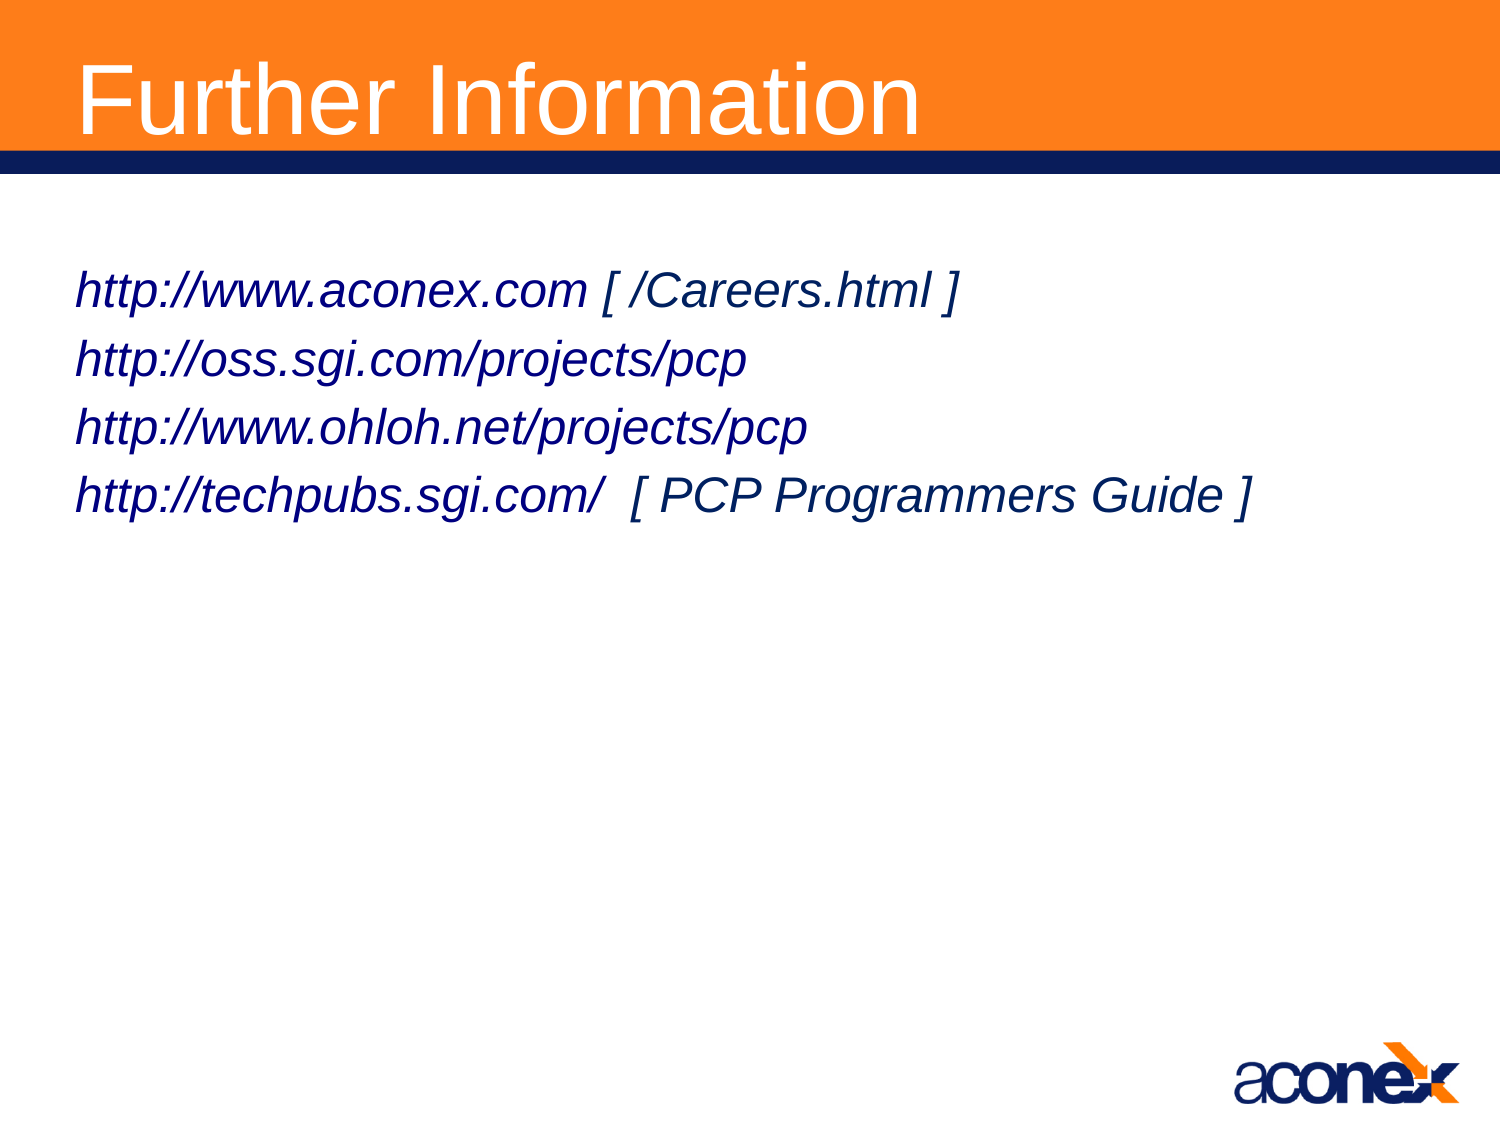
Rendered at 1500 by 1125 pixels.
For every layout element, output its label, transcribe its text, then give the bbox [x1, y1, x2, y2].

list http://www.aconex.com [ /Careers.html ] http://oss.sgi.com/projects/pcp http://www.ohloh.net/projects/pcp http://techpubs.sgi.com/ [ PCP Programmers Guide ] [75, 262, 1426, 991]
title Further Information [75, 30, 1426, 169]
picture [1234, 1042, 1460, 1104]
